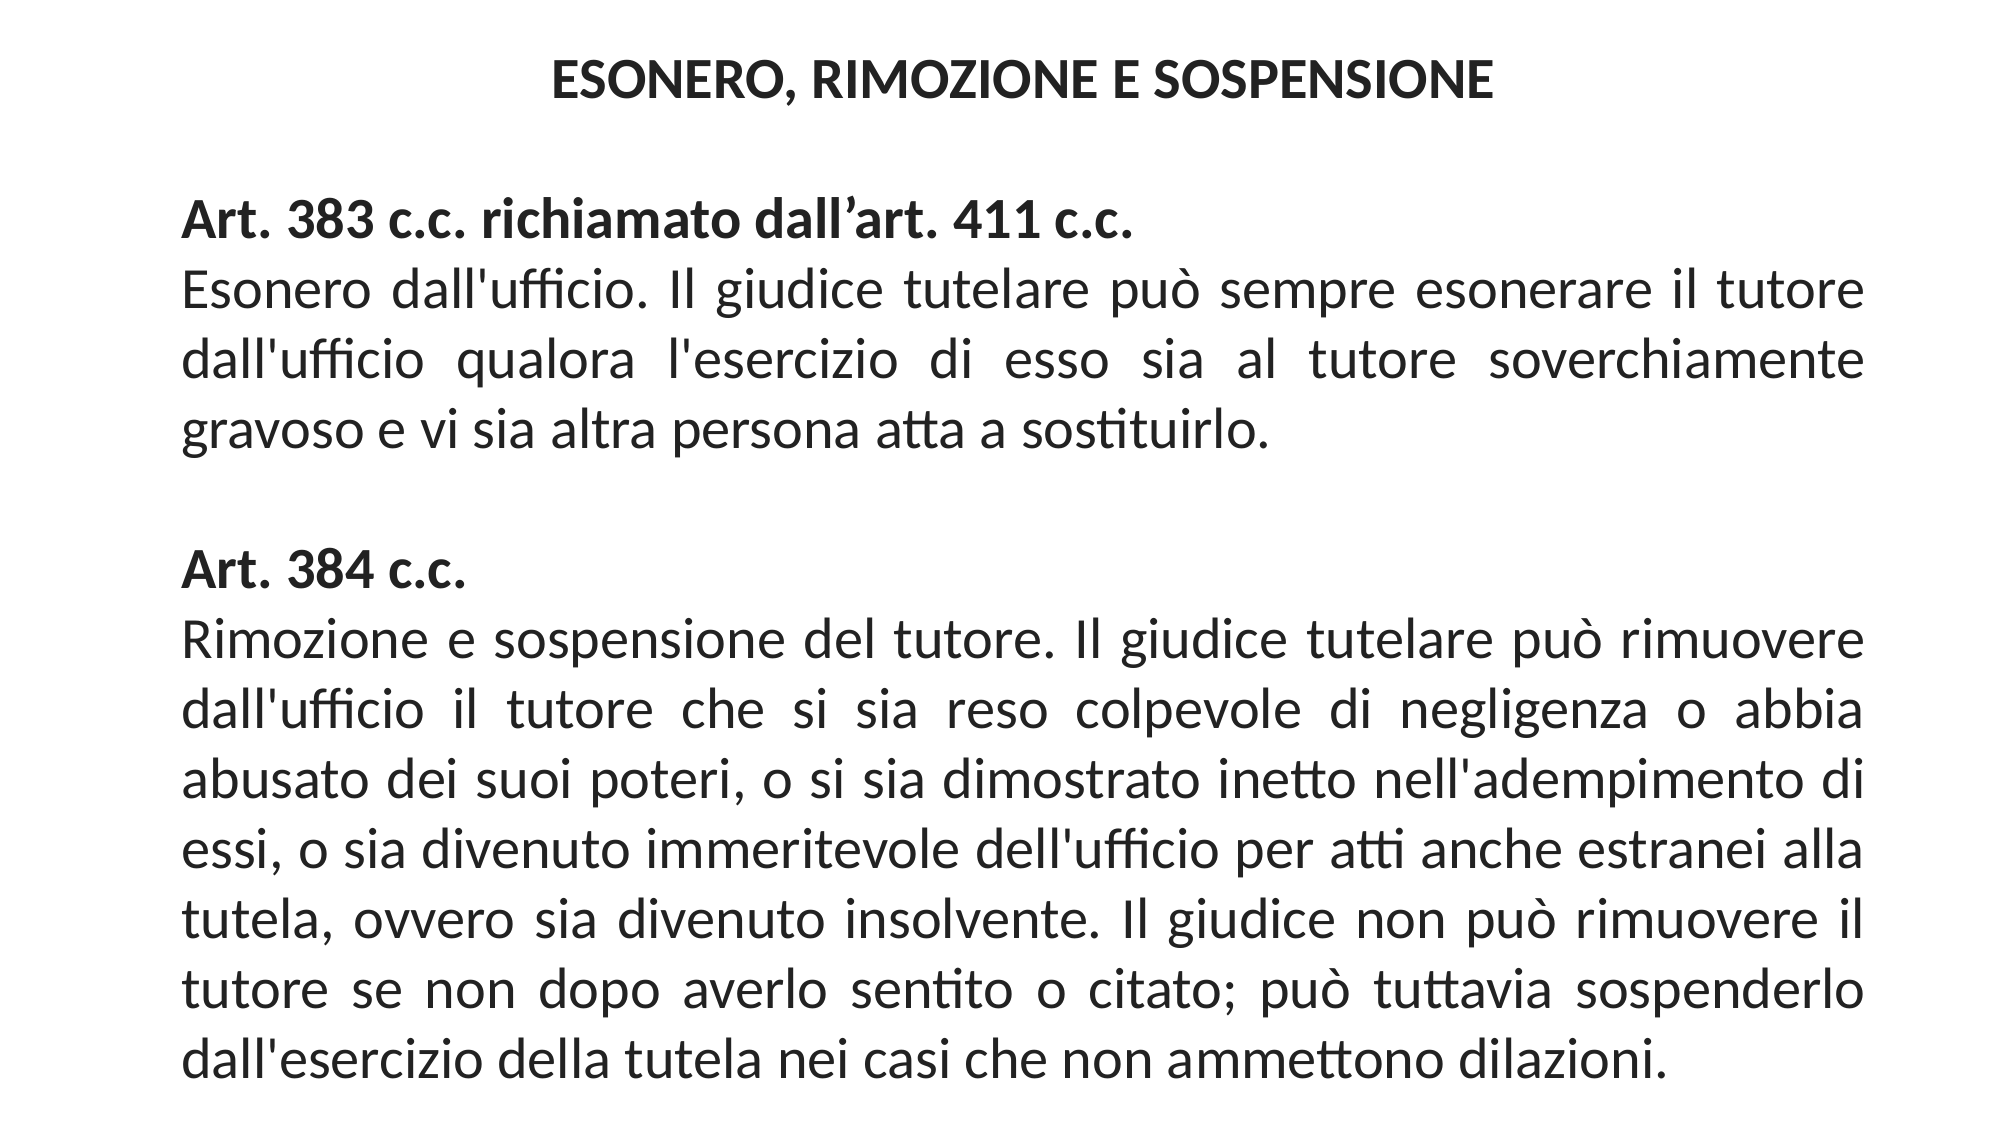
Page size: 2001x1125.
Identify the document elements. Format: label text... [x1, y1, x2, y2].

text_box ESONERO, RIMOZIONE E SOSPENSIONE Art. 383 c.c. richiamato dall’art. 411 c.c. Esonero dall'ufficio. Il giudice tutelare può sempre esonerare il tutore dall'ufficio qualora l'esercizio di esso sia al tutore soverchiamente gravoso e vi sia altra persona atta a sostituirlo. Art. 384 c.c. Rimozione e sospensione del tutore. Il giudice tutelare può rimuovere dall'ufficio il tutore che si sia reso colpevole di negligenza o abbia abusato dei suoi poteri, o si sia dimostrato inetto nell'adempimento di essi, o sia divenuto immeritevole dell'ufficio per atti anche estranei alla tutela, ovvero sia divenuto insolvente. Il giudice non può rimuovere il tutore se non dopo averlo sentito o citato; può tuttavia sospenderlo dall'esercizio della tutela nei casi che non ammettono dilazioni. [166, 33, 1882, 1098]
